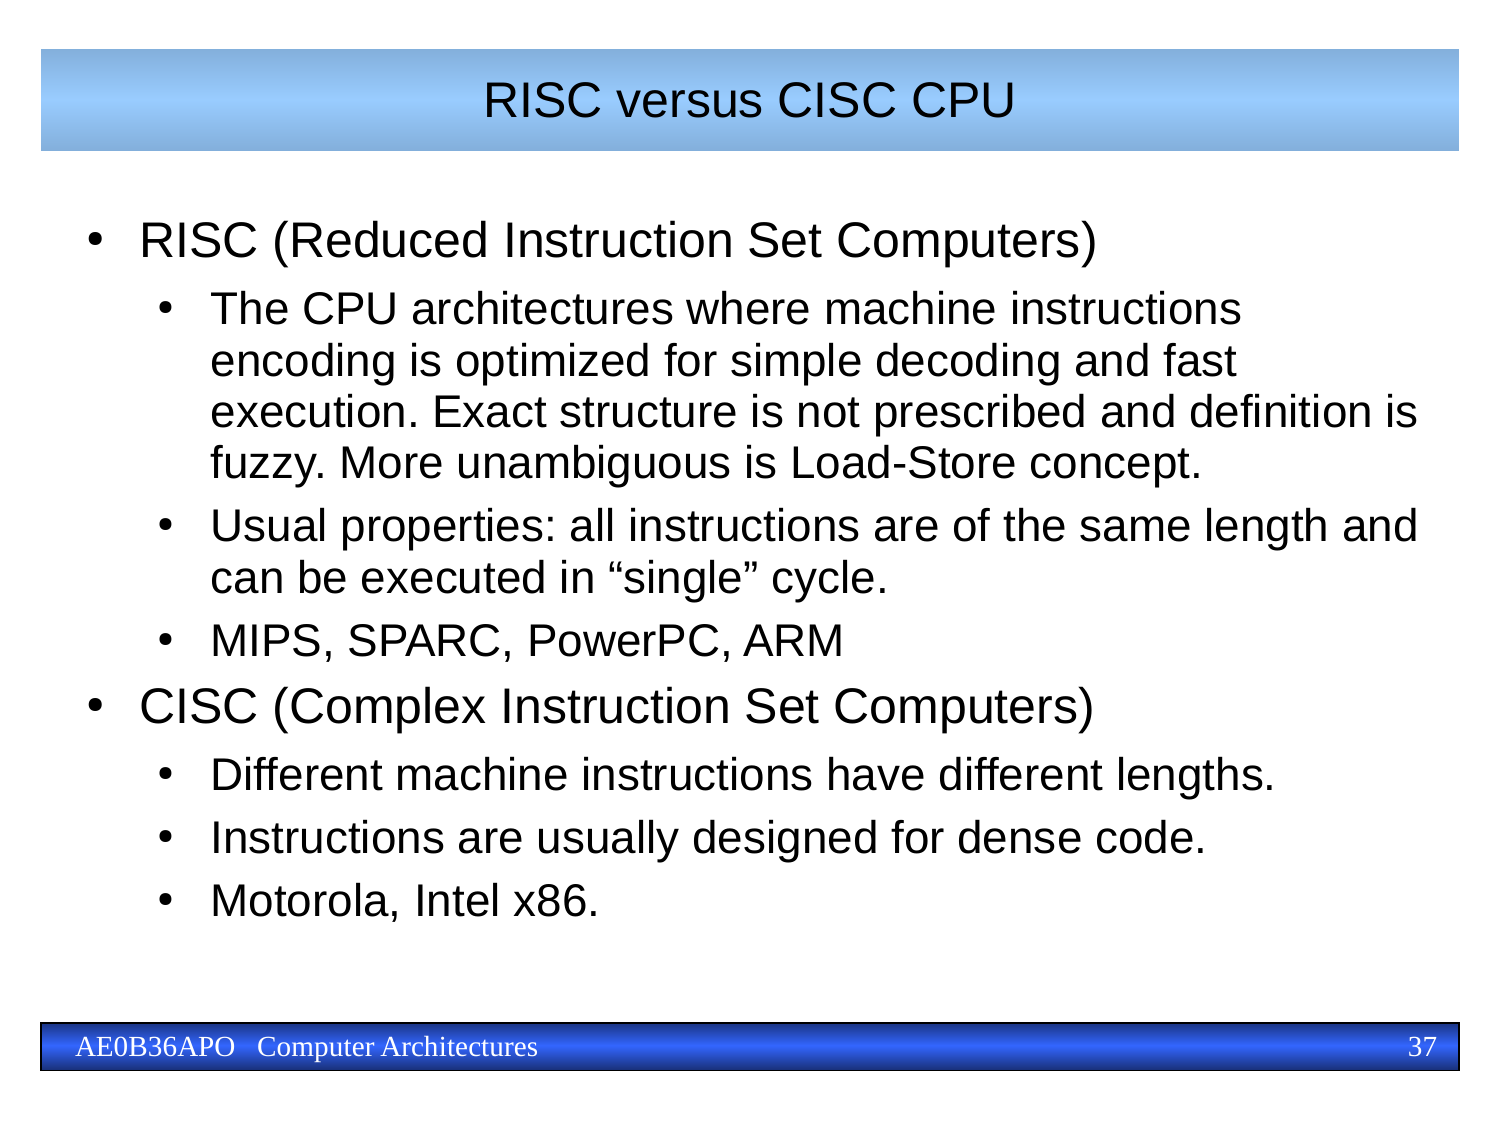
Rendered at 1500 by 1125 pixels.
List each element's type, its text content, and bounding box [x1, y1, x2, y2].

list RISC (Reduced Instruction Set Computers) The CPU architectures where machine instructions encoding is optimized for simple decoding and fast execution. Exact structure is not prescribed and definition is fuzzy. More unambiguous is Load-Store concept. Usual properties: all instructions are of the same length and can be executed in “single” cycle. MIPS, SPARC, PowerPC, ARM CISC (Complex Instruction Set Computers) Different machine instructions have different lengths. Instructions are usually designed for dense code. Motorola, Intel x86. [68, 212, 1432, 955]
title RISC versus CISC CPU [41, 49, 1459, 151]
